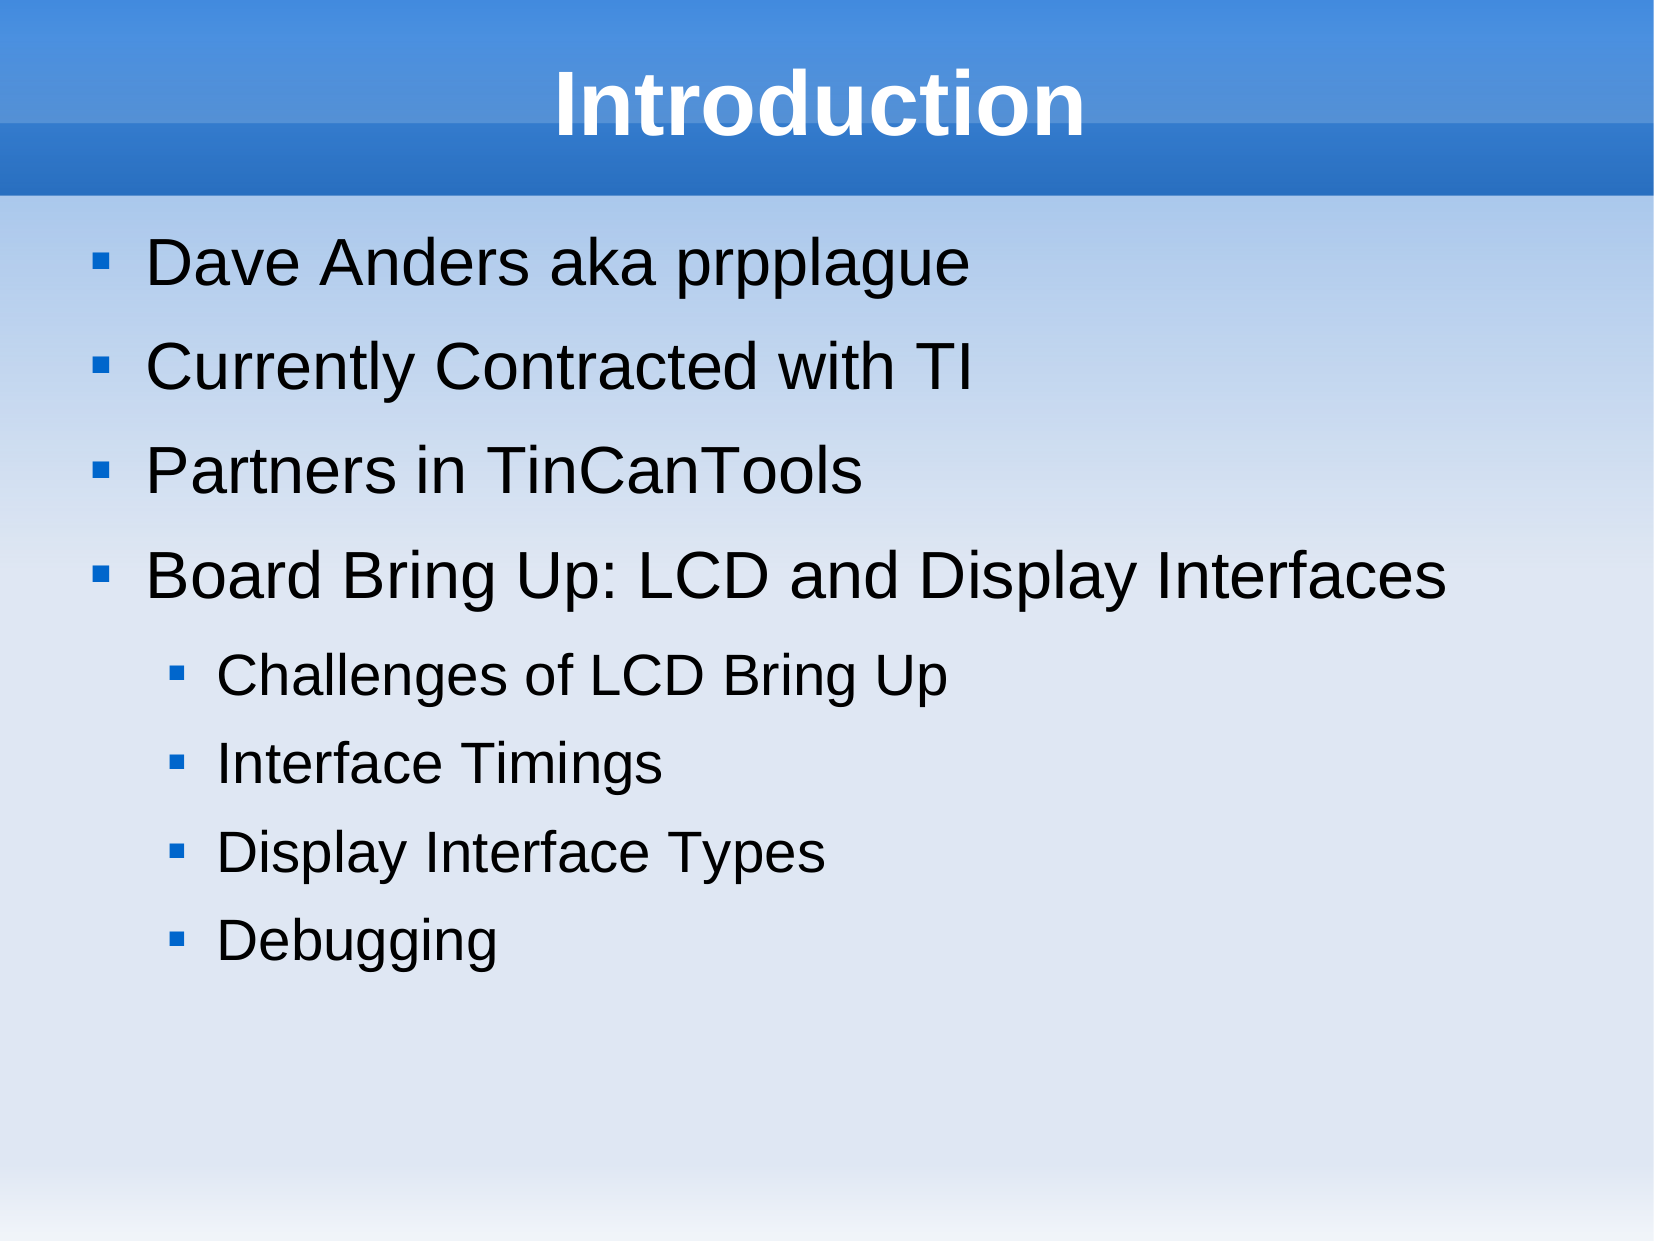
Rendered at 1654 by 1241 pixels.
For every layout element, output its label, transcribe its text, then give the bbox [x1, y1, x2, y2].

title Introduction [76, 0, 1565, 208]
list Dave Anders aka prpplague Currently Contracted with TI Partners in TinCanTools Board Bring Up: LCD and Display Interfaces Challenges of LCD Bring Up Interface Timings Display Interface Types Debugging [75, 225, 1564, 1072]
picture [0, 0, 1654, 1241]
